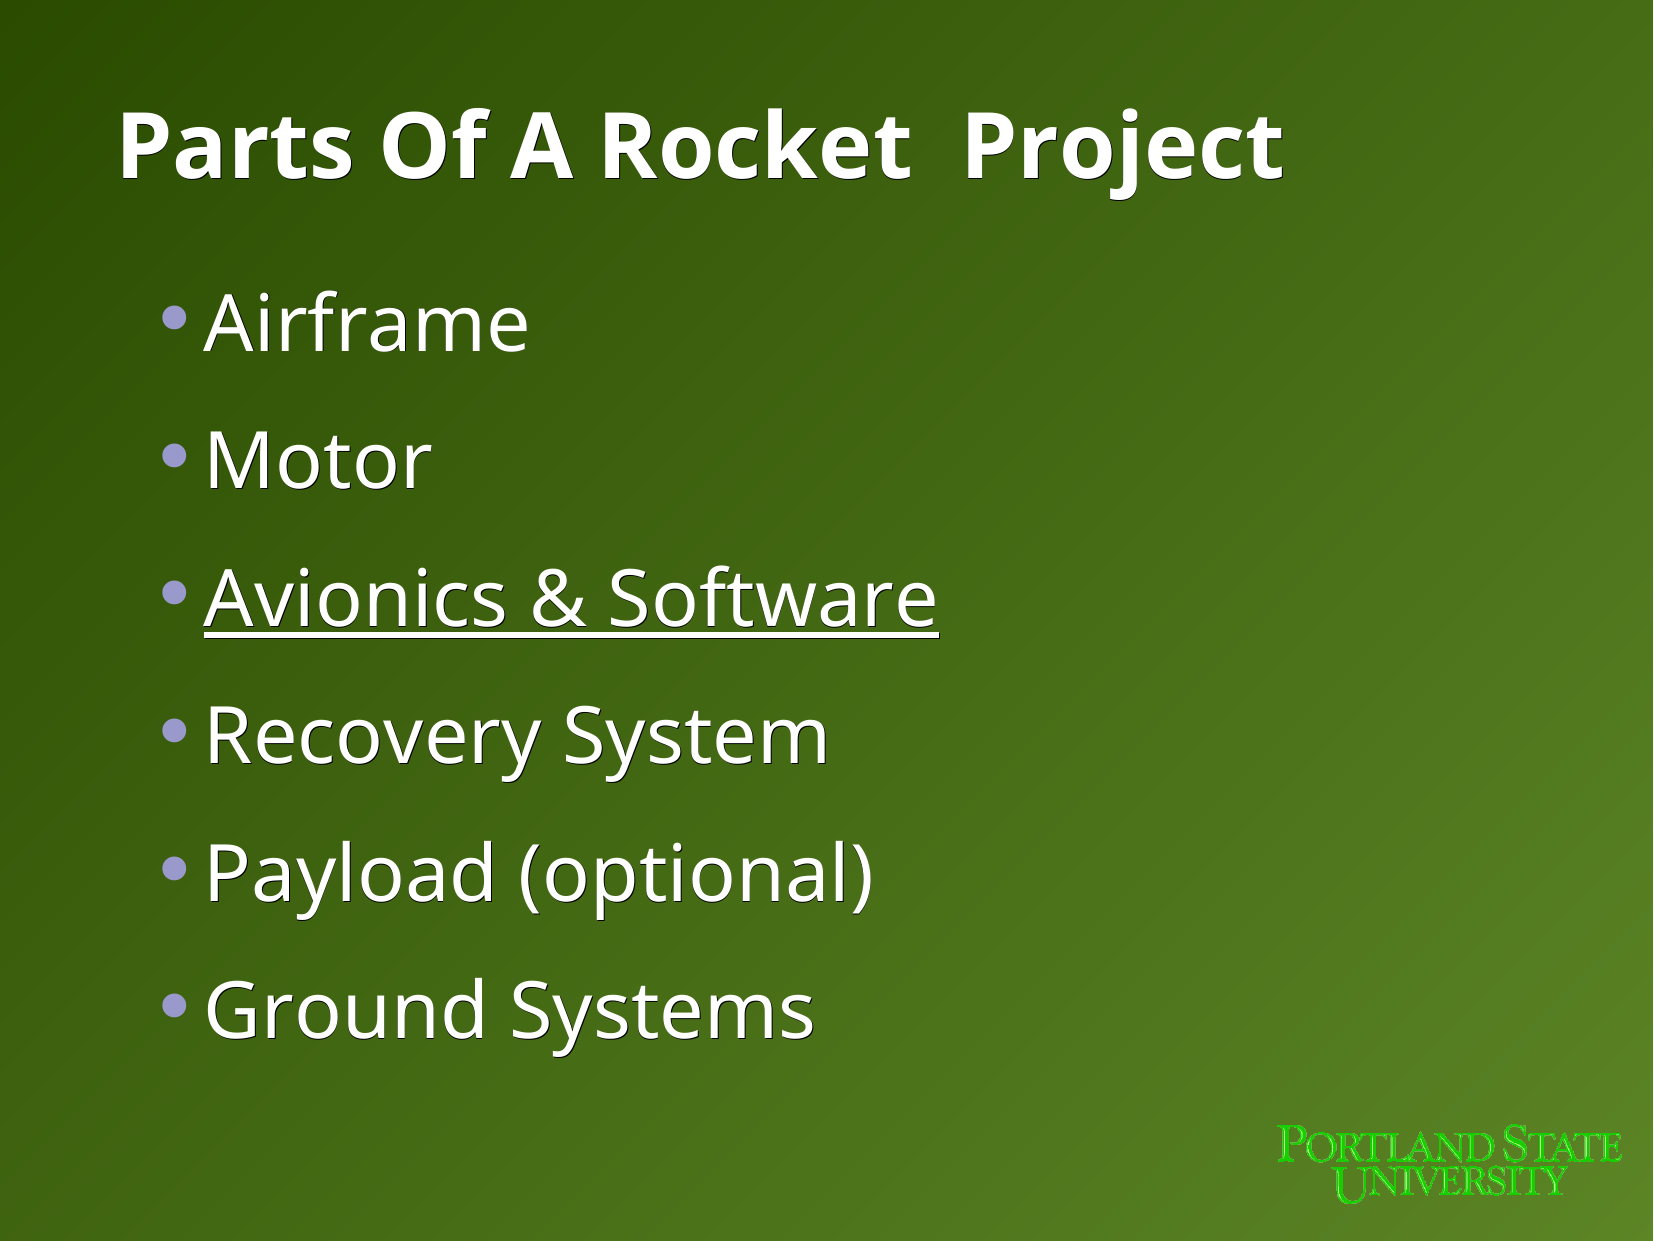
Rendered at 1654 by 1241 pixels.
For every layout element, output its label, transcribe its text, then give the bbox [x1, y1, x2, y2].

list Airframe Motor Avionics & Software Recovery System Payload (optional) Ground Systems [115, 266, 1527, 1049]
picture [1277, 1124, 1622, 1204]
title Parts Of A Rocket Project [115, 86, 1527, 200]
